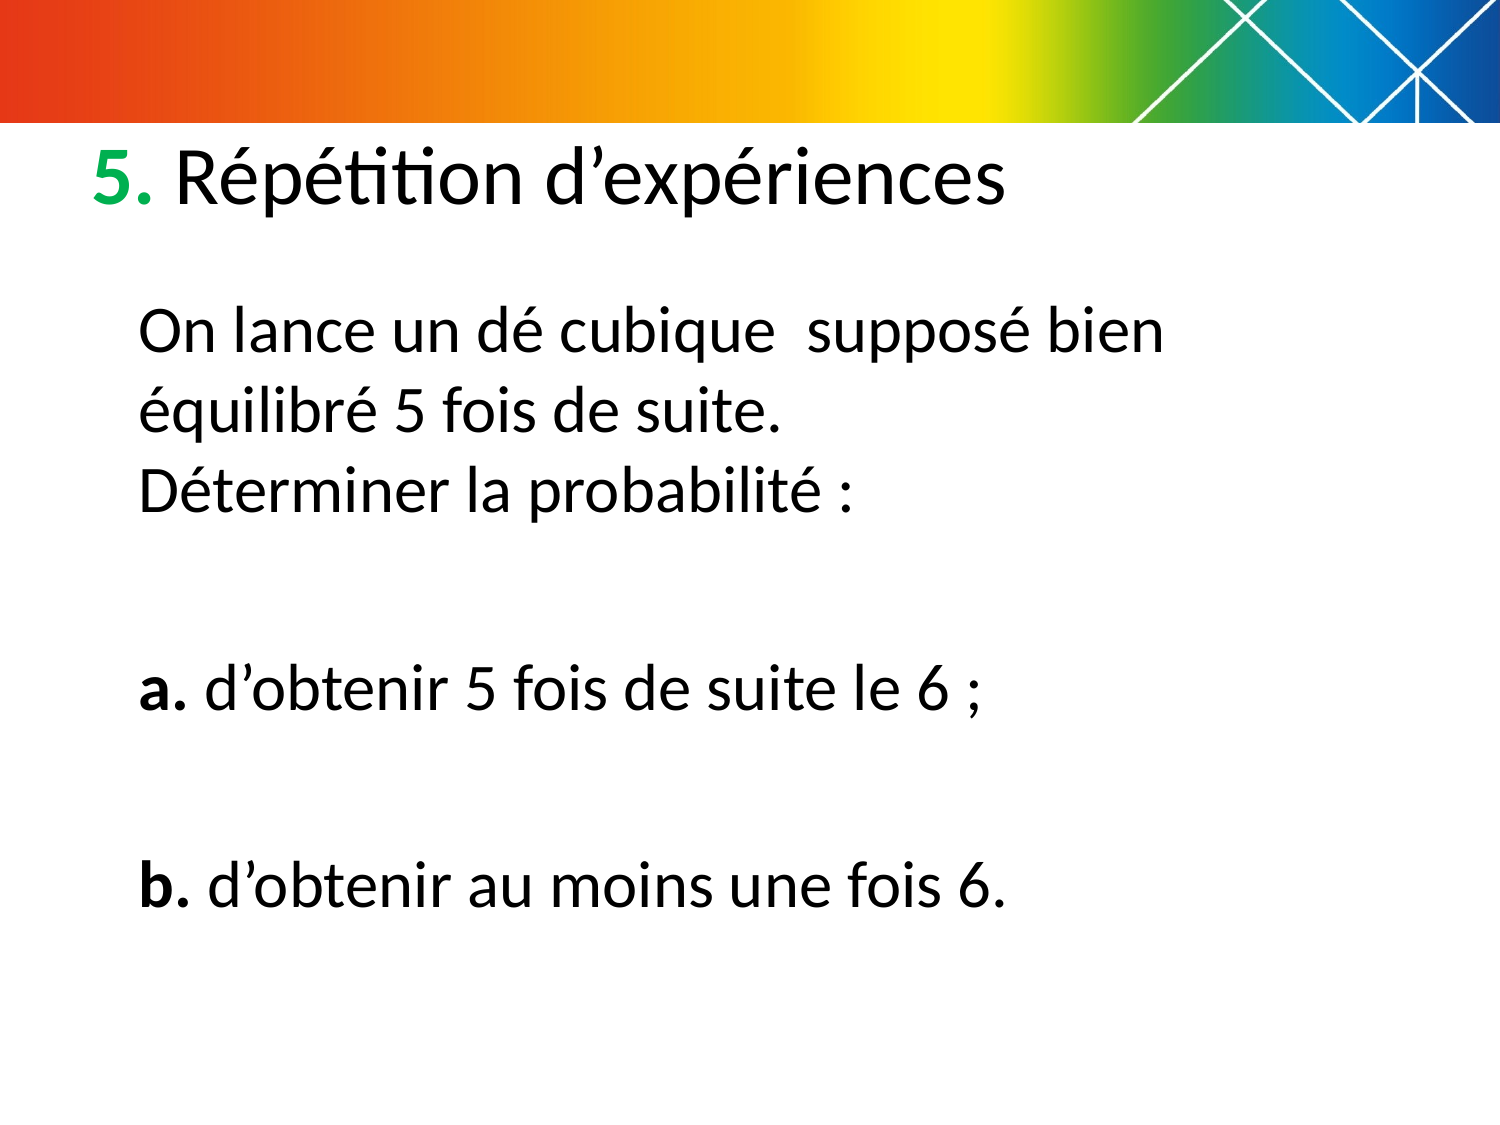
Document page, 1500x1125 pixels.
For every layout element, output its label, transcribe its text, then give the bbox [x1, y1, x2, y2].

text_box On lance un dé cubique supposé bien équilibré 5 fois de suite. Déterminer la probabilité : a. d’obtenir 5 fois de suite le 6 ; b. d’obtenir au moins une fois 6. [123, 278, 1412, 1089]
picture [1340, 0, 1500, 113]
picture [0, 0, 1347, 123]
title 5. Répétition d’expériences [76, 113, 1500, 300]
